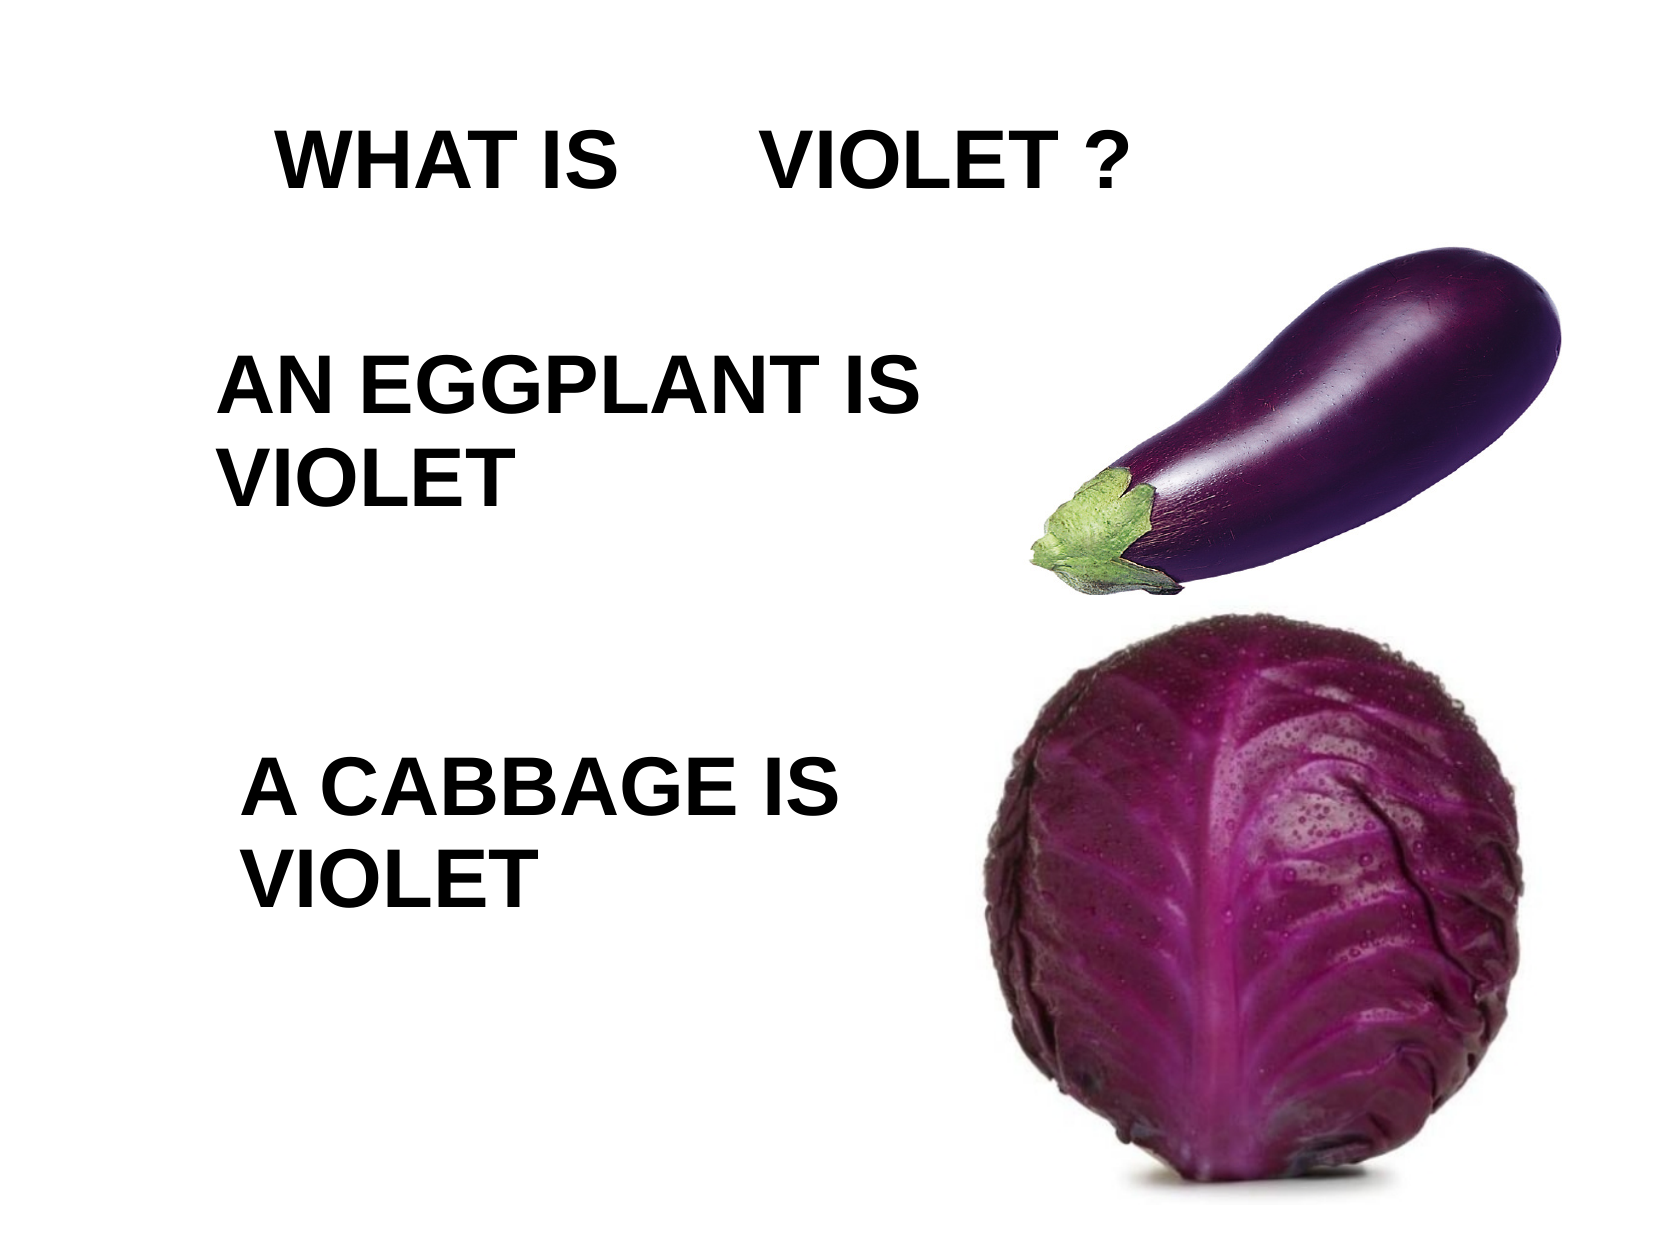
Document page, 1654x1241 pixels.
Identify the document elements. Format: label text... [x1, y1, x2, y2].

text_box WHAT IS VIOLET ? [259, 106, 1288, 215]
picture [956, 224, 1595, 1205]
text_box A CABBAGE IS VIOLET [224, 732, 956, 934]
text_box AN EGGPLANT IS VIOLET [200, 330, 998, 532]
